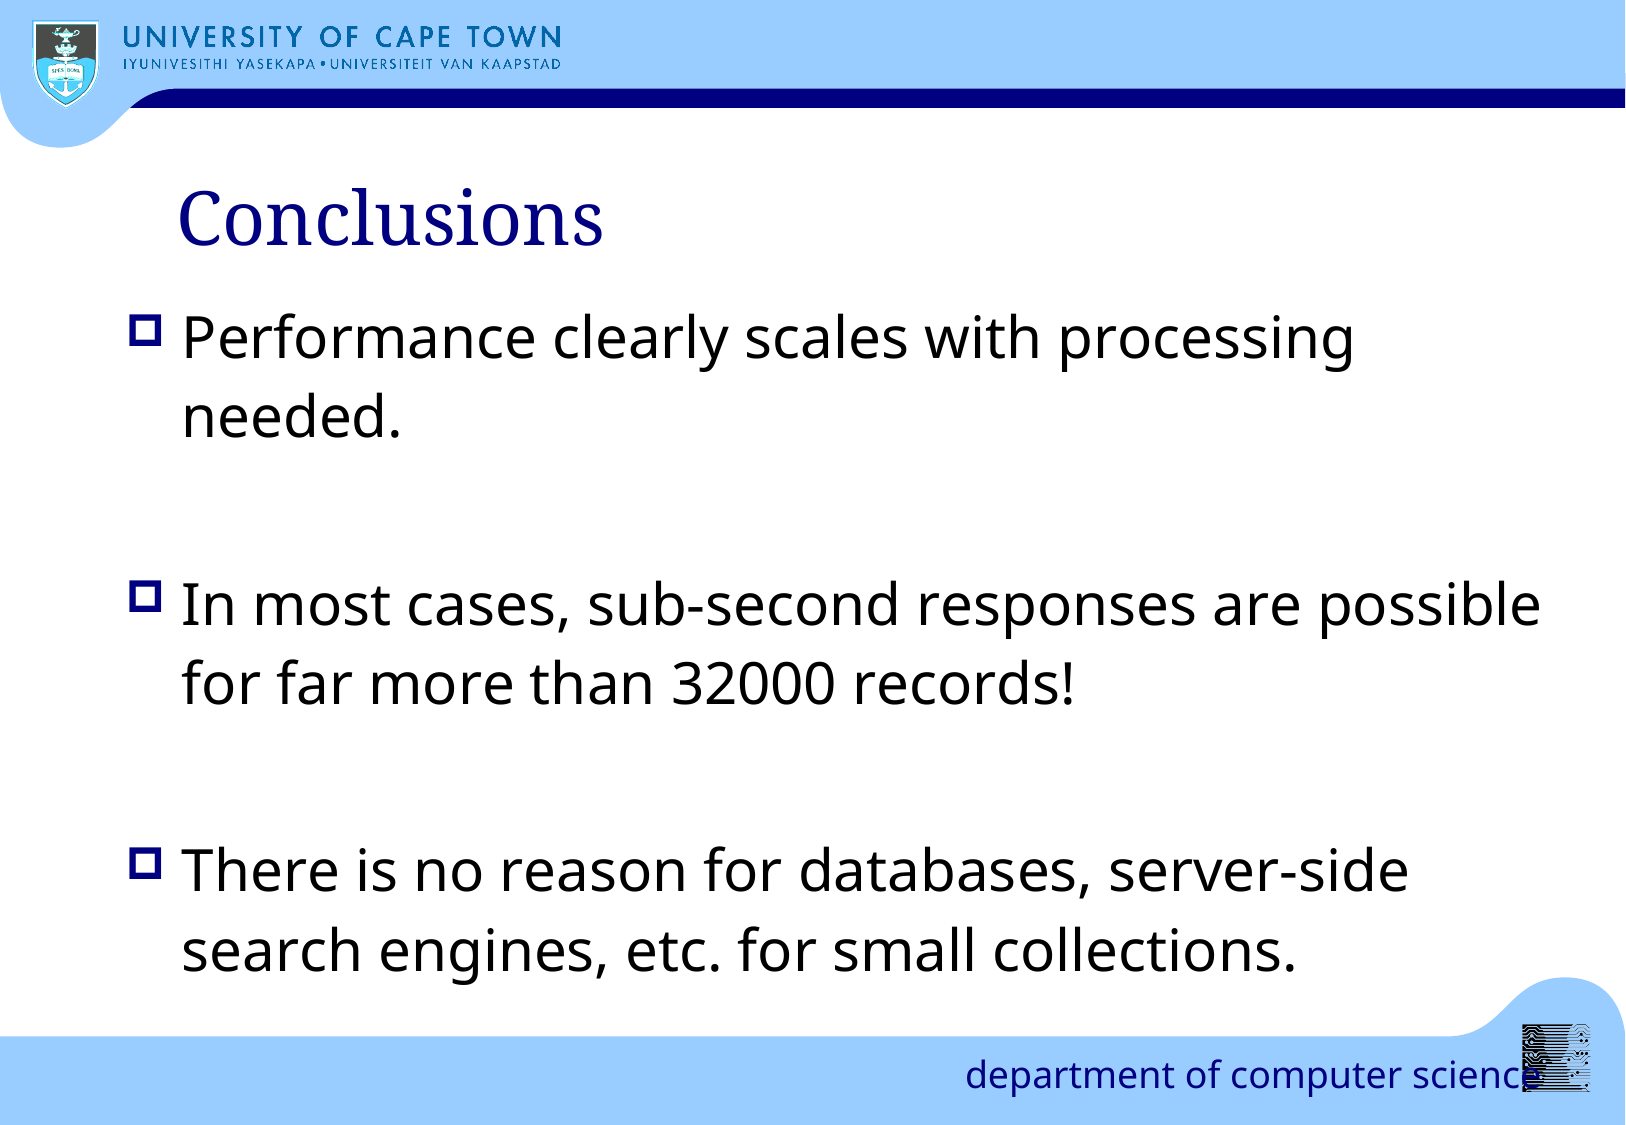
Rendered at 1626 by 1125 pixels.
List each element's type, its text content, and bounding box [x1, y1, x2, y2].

picture [120, 23, 563, 71]
picture [1522, 1024, 1591, 1092]
list Performance clearly scales with processing needed. In most cases, sub-second responses are possible for far more than 32000 records! There is no reason for databases, server-side search engines, etc. for small collections. [125, 296, 1570, 949]
title Conclusions [134, 140, 1571, 268]
picture [1526, 1070, 1536, 1076]
